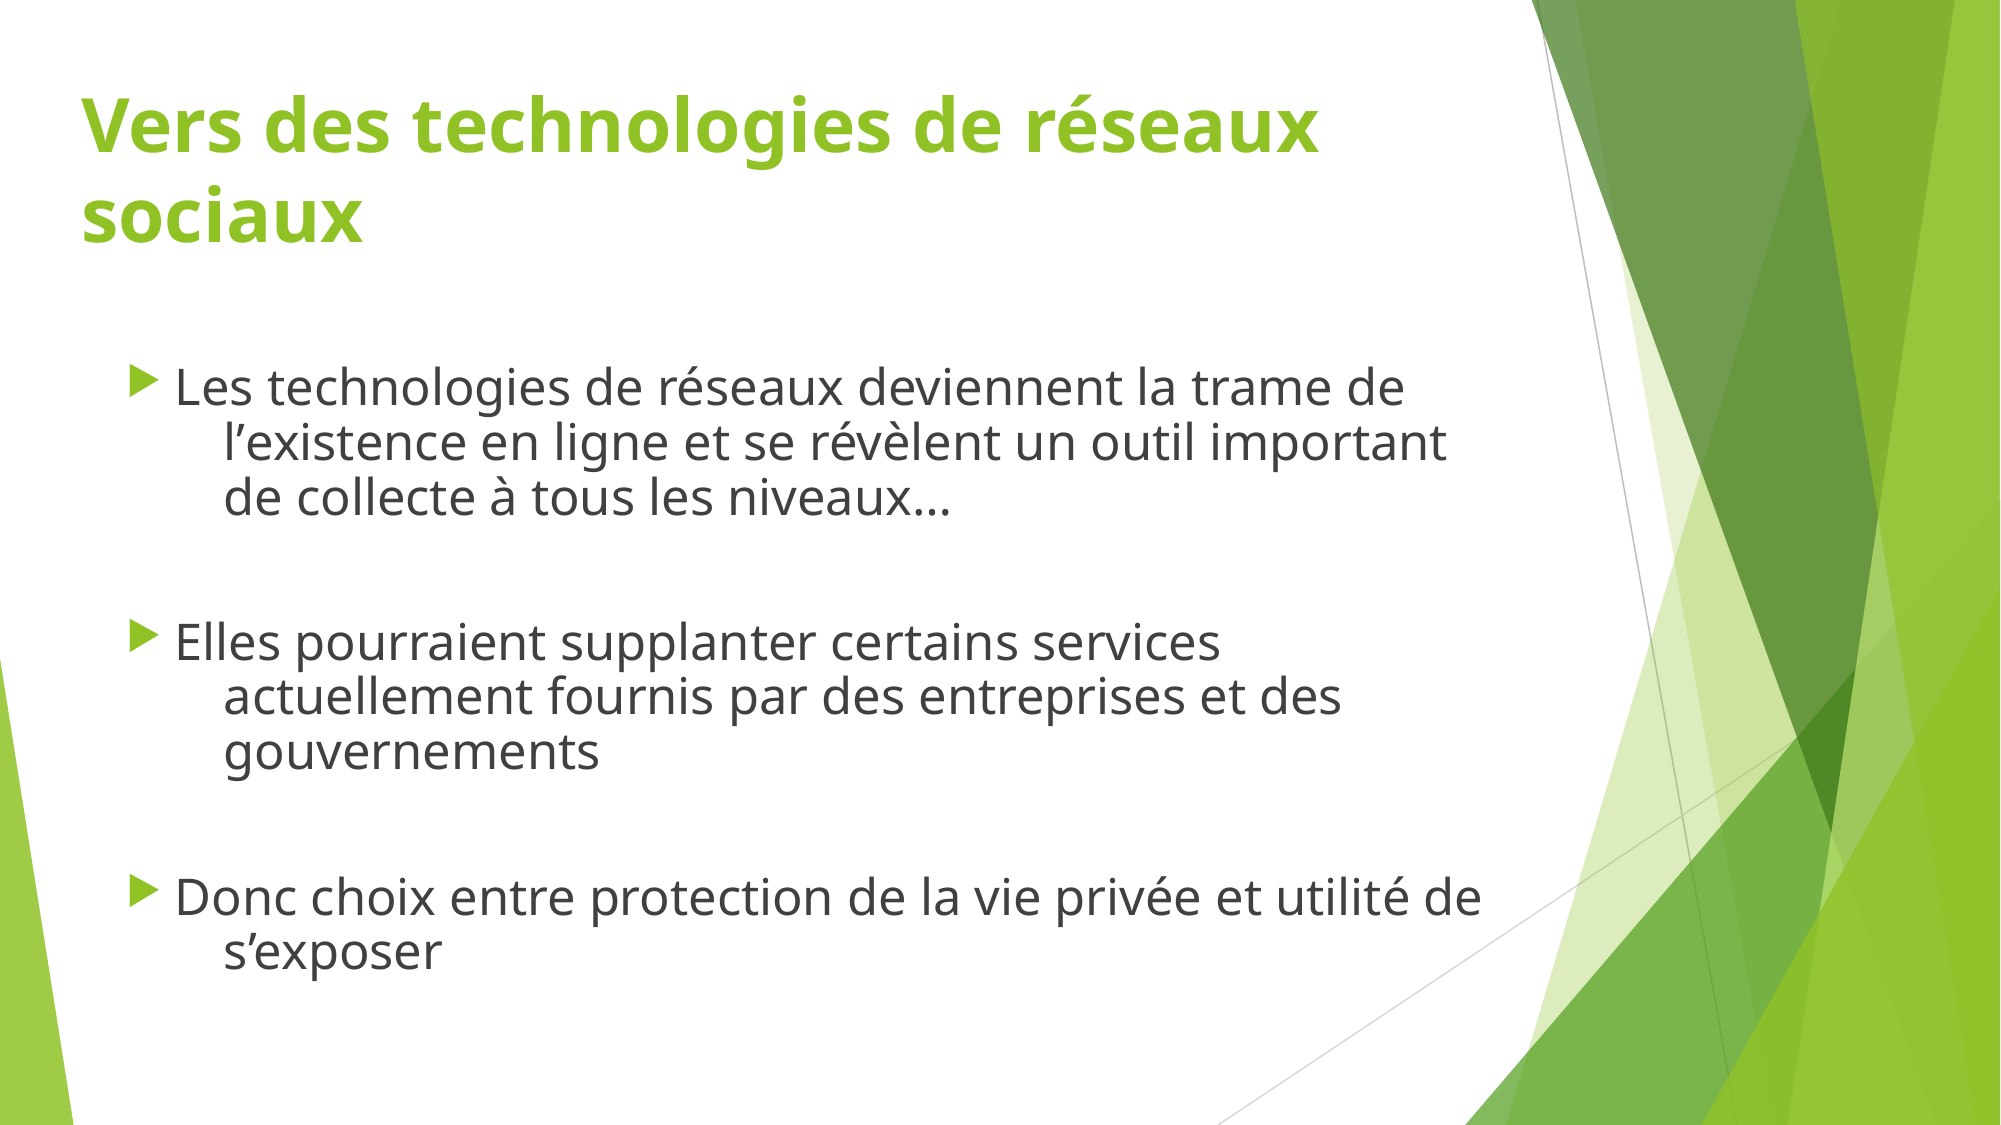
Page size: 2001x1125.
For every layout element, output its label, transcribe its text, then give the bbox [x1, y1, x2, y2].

list Les technologies de réseaux deviennent la trame de l’existence en ligne et se révèlent un outil important de collecte à tous les niveaux… Elles pourraient supplanter certains services actuellement fournis par des entreprises et des gouvernements Donc choix entre protection de la vie privée et utilité de s’exposer [111, 354, 1522, 992]
title Vers des technologies de réseaux sociaux [66, 70, 1567, 258]
